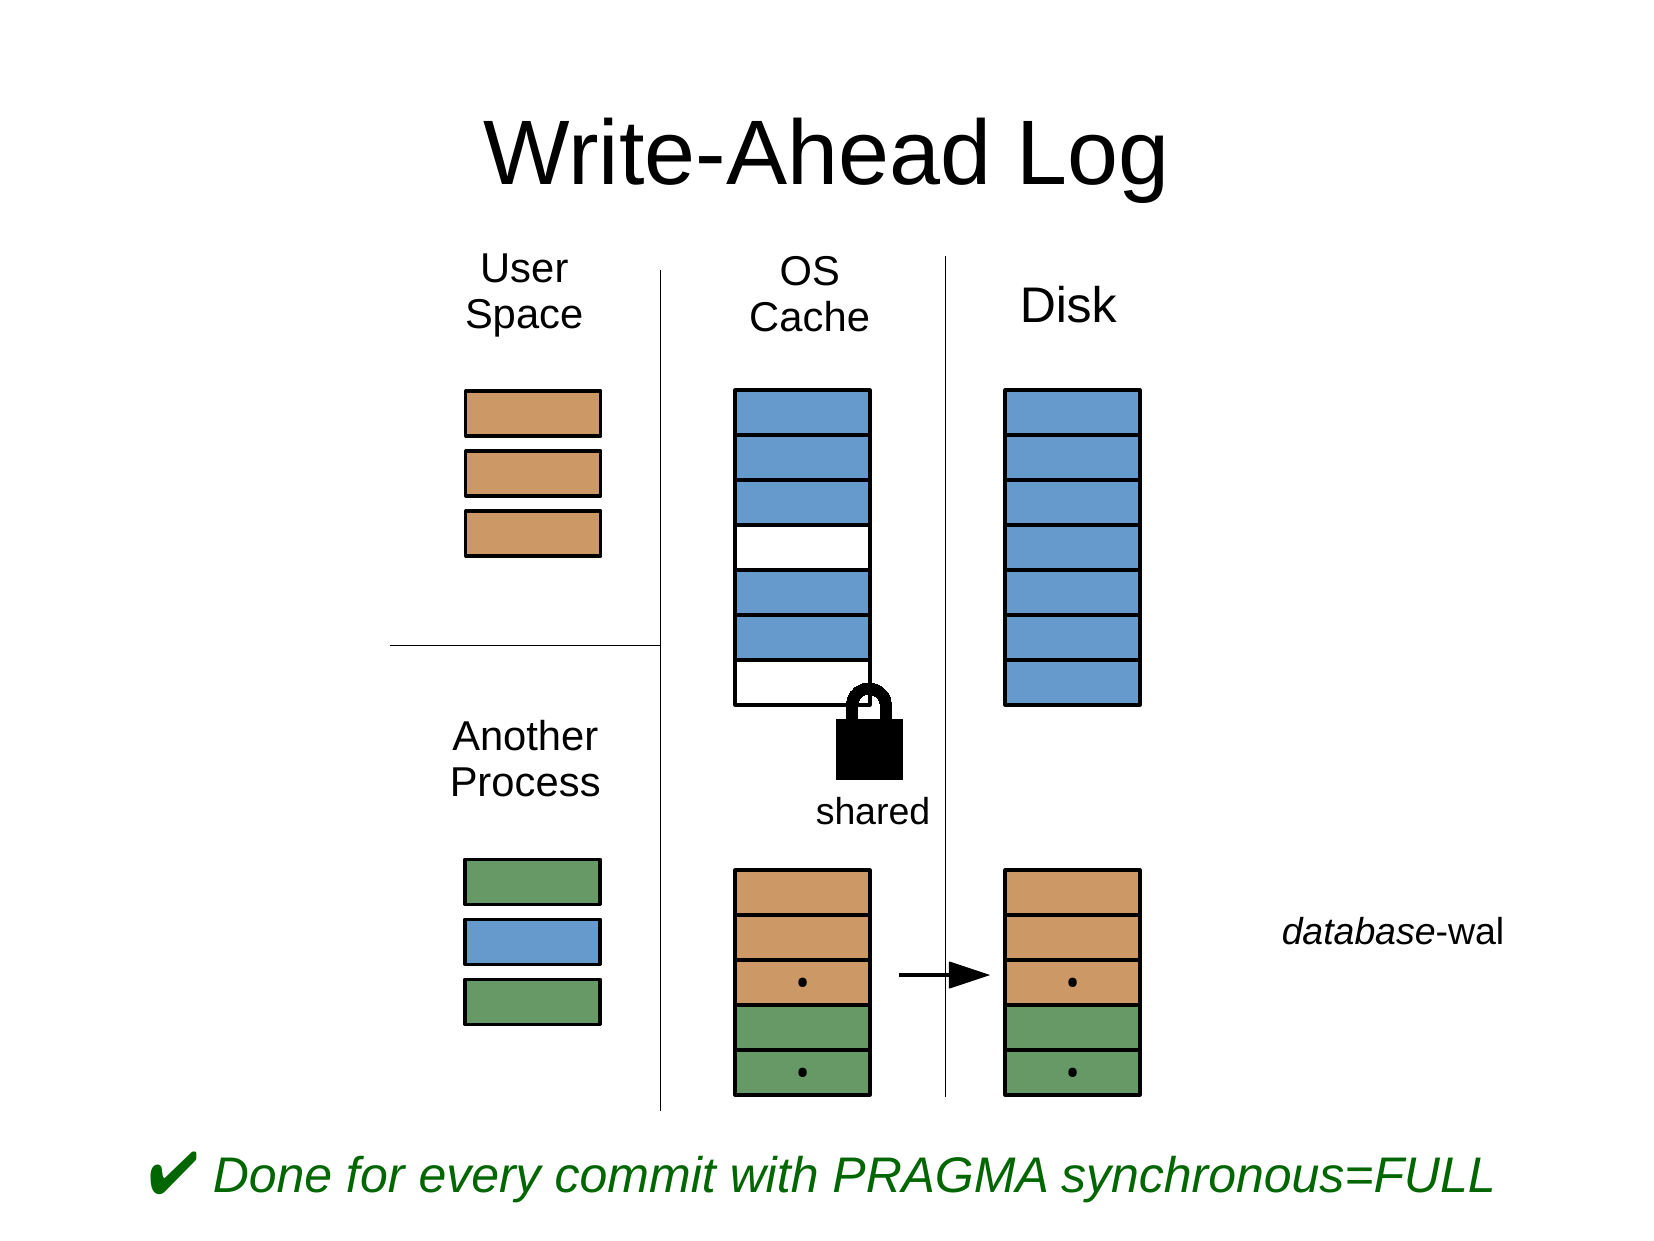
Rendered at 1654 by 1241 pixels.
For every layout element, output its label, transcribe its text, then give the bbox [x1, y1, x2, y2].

text_box User Space [450, 237, 631, 347]
text_box • [735, 960, 871, 1005]
text_box [465, 511, 601, 557]
text_box Done for every commit with PRAGMA synchronous=FULL [135, 1140, 1576, 1212]
text_box OS Cache [734, 240, 916, 349]
text_box • [1005, 960, 1141, 1005]
text_box [735, 390, 903, 780]
text_box [735, 870, 871, 960]
text_box shared [801, 783, 946, 840]
title Write-Ahead Log [82, 49, 1571, 257]
text_box Disk [1005, 270, 1132, 342]
text_box [1005, 870, 1141, 960]
text_box [465, 859, 601, 905]
text_box [465, 451, 601, 497]
text_box [465, 391, 601, 437]
text_box • [735, 1050, 871, 1096]
text_box [1005, 1005, 1141, 1050]
text_box [465, 979, 601, 1025]
text_box Another Process [435, 705, 631, 815]
text_box database-wal [1267, 903, 1576, 961]
text_box [1005, 390, 1141, 706]
text_box • [1005, 1050, 1141, 1096]
text_box [465, 919, 601, 965]
text_box [735, 1005, 871, 1050]
